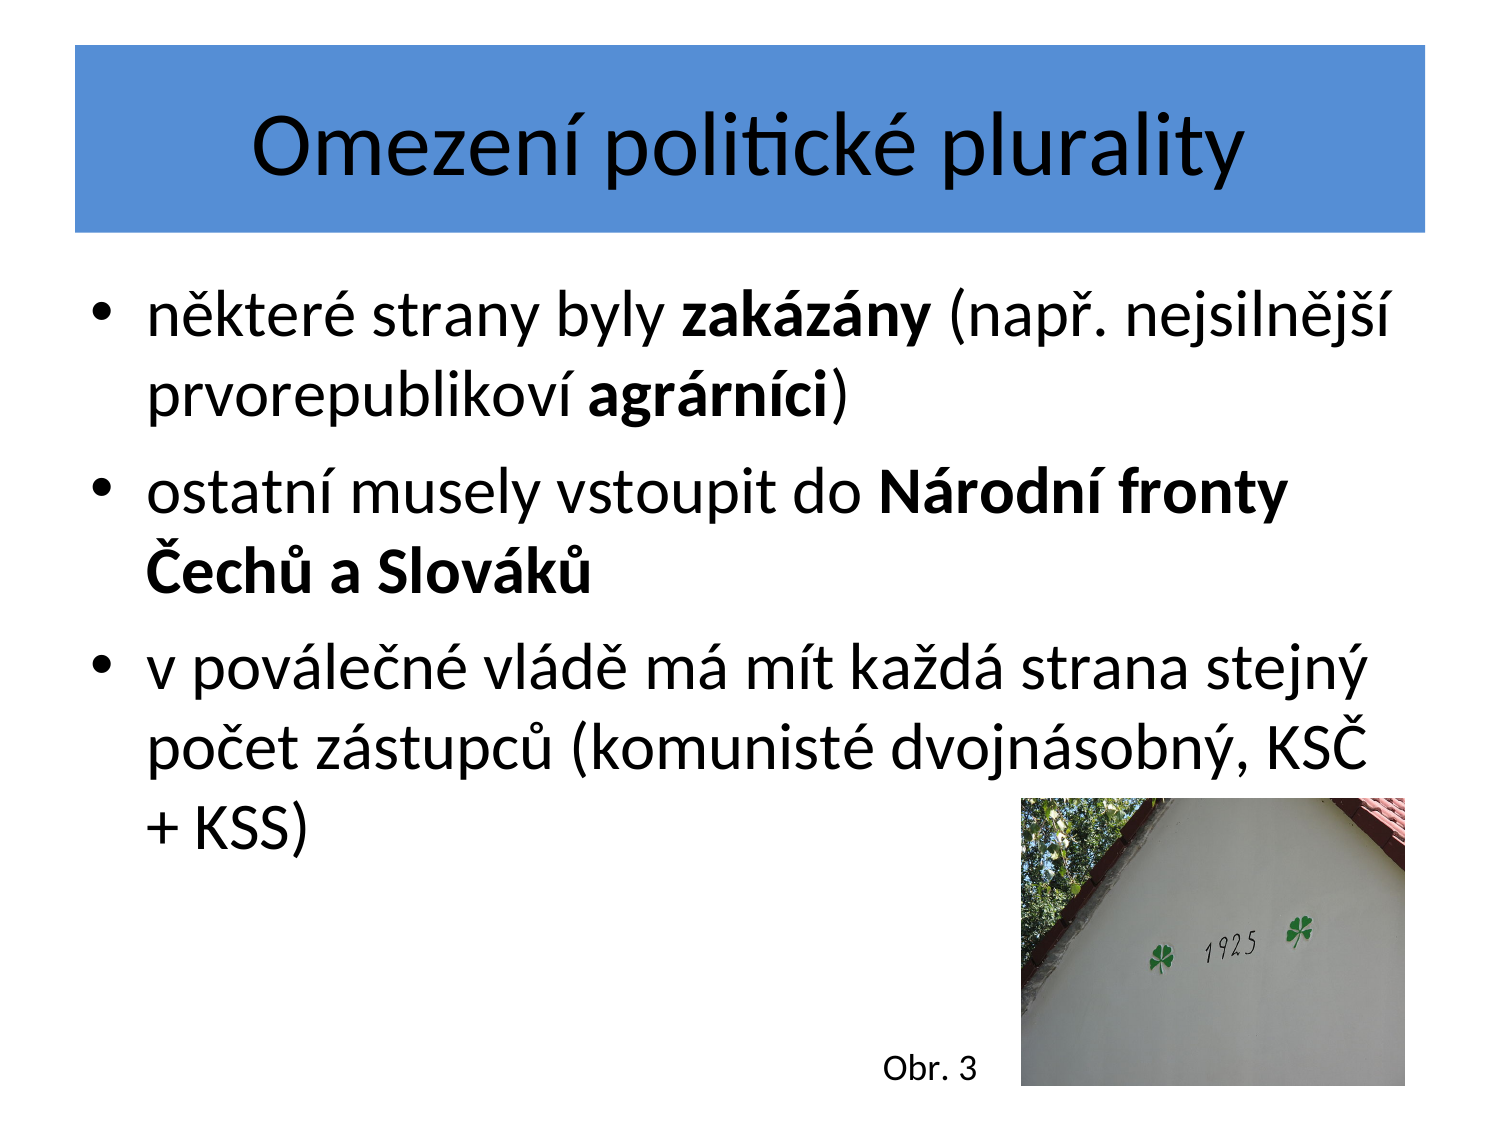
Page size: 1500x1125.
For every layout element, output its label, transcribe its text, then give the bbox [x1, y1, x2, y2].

picture [1021, 798, 1405, 1086]
text_box Obr. 3 [868, 1034, 999, 1096]
title Omezení politické plurality [75, 45, 1426, 233]
list některé strany byly zakázány (např. nejsilnější prvorepublikoví agrárníci) ostatní musely vstoupit do Národní fronty Čechů a Slováků v poválečné vládě má mít každá strana stejný počet zástupců (komunisté dvojnásobný, KSČ + KSS) [75, 262, 1426, 1006]
